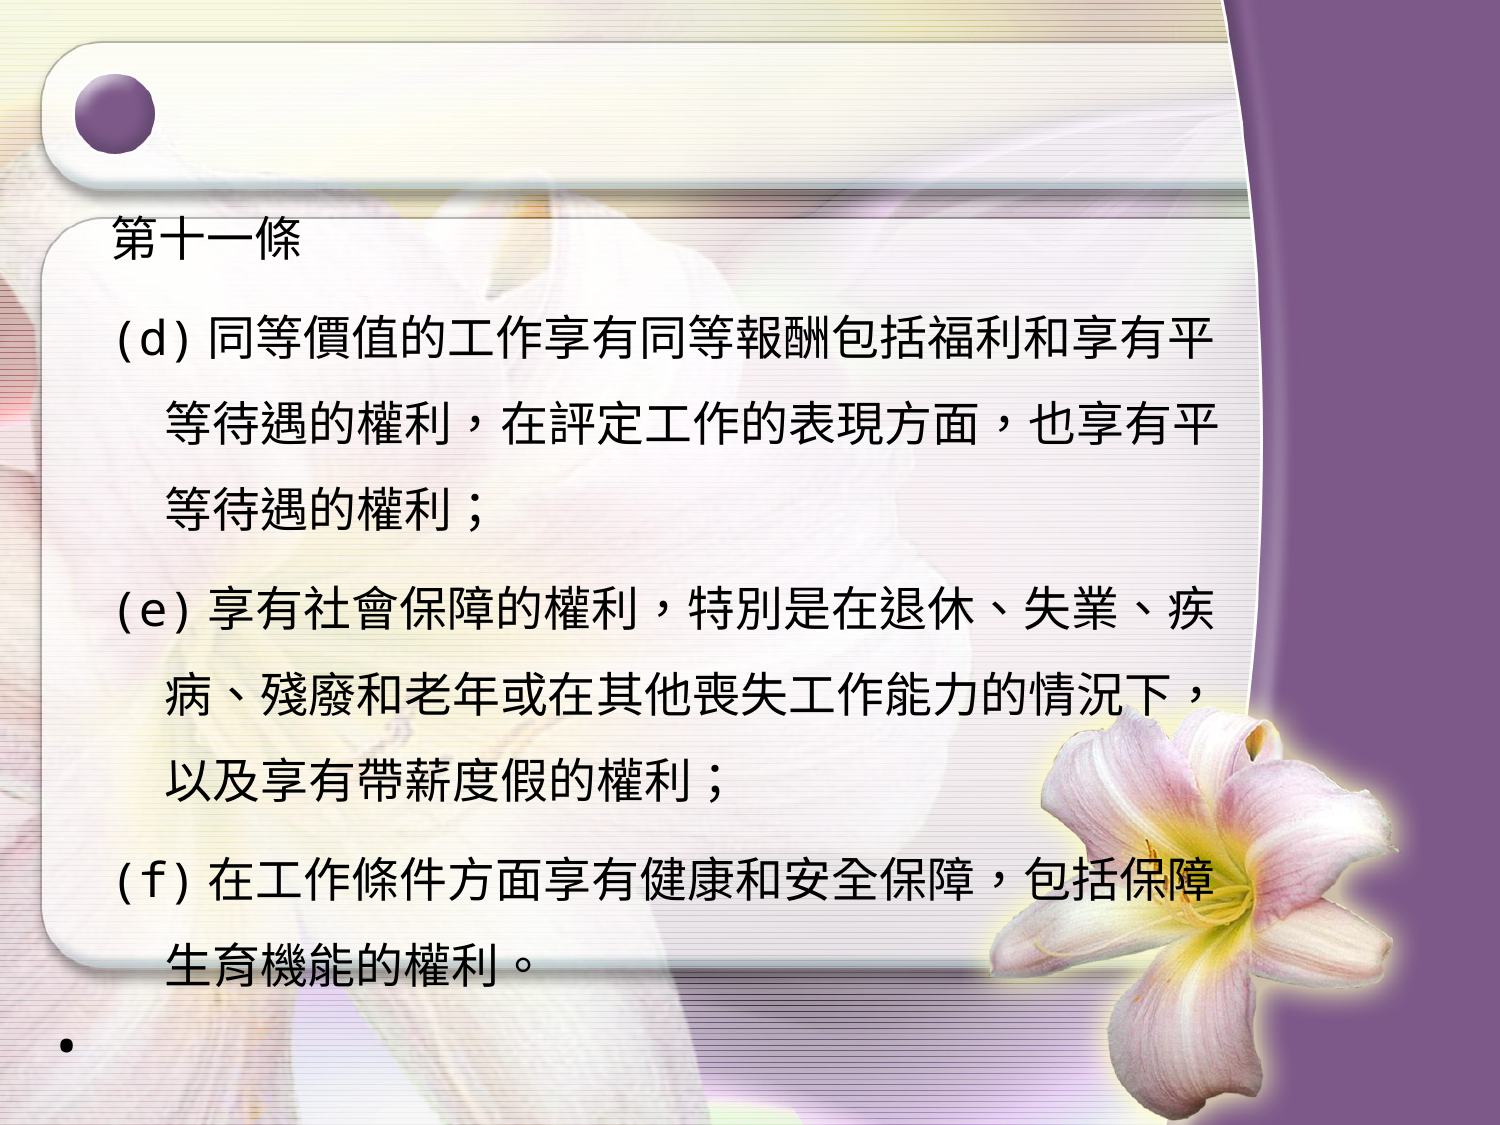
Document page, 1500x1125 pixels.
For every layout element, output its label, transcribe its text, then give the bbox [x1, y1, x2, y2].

list 第十一條 (d)同等價值的工作享有同等報酬包括福利和享有平等待遇的權利，在評定工作的表現方面，也享有平等待遇的權利； (e)享有社會保障的權利，特別是在退休、失業、疾病、殘廢和老年或在其他喪失工作能力的情況下，以及享有帶薪度假的權利； (f)在工作條件方面享有健康和安全保障，包括保障生育機能的權利。 [41, 172, 1258, 1005]
